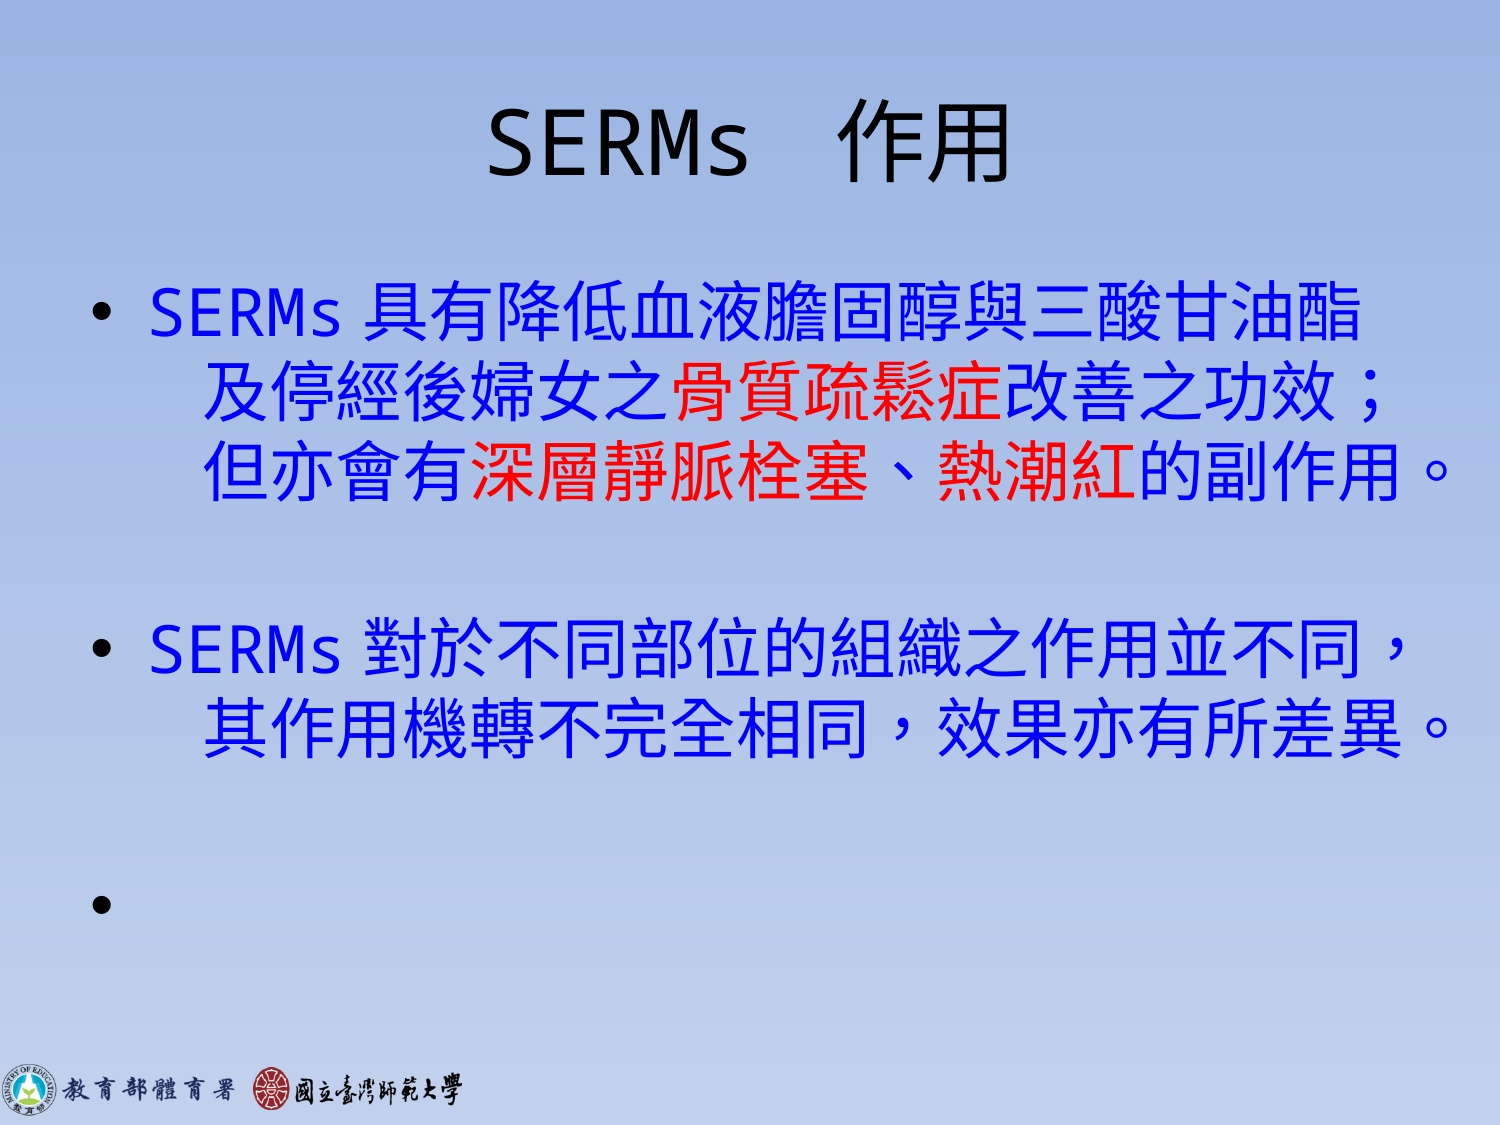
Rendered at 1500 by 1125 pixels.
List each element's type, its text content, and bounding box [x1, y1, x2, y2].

title SERMs 作用 [75, 45, 1426, 233]
list SERMs具有降低血液膽固醇與三酸甘油酯及停經後婦女之骨質疏鬆症改善之功效；但亦會有深層靜脈栓塞、熱潮紅的副作用。 SERMs對於不同部位的組織之作用並不同，其作用機轉不完全相同，效果亦有所差異。 [75, 262, 1426, 1005]
